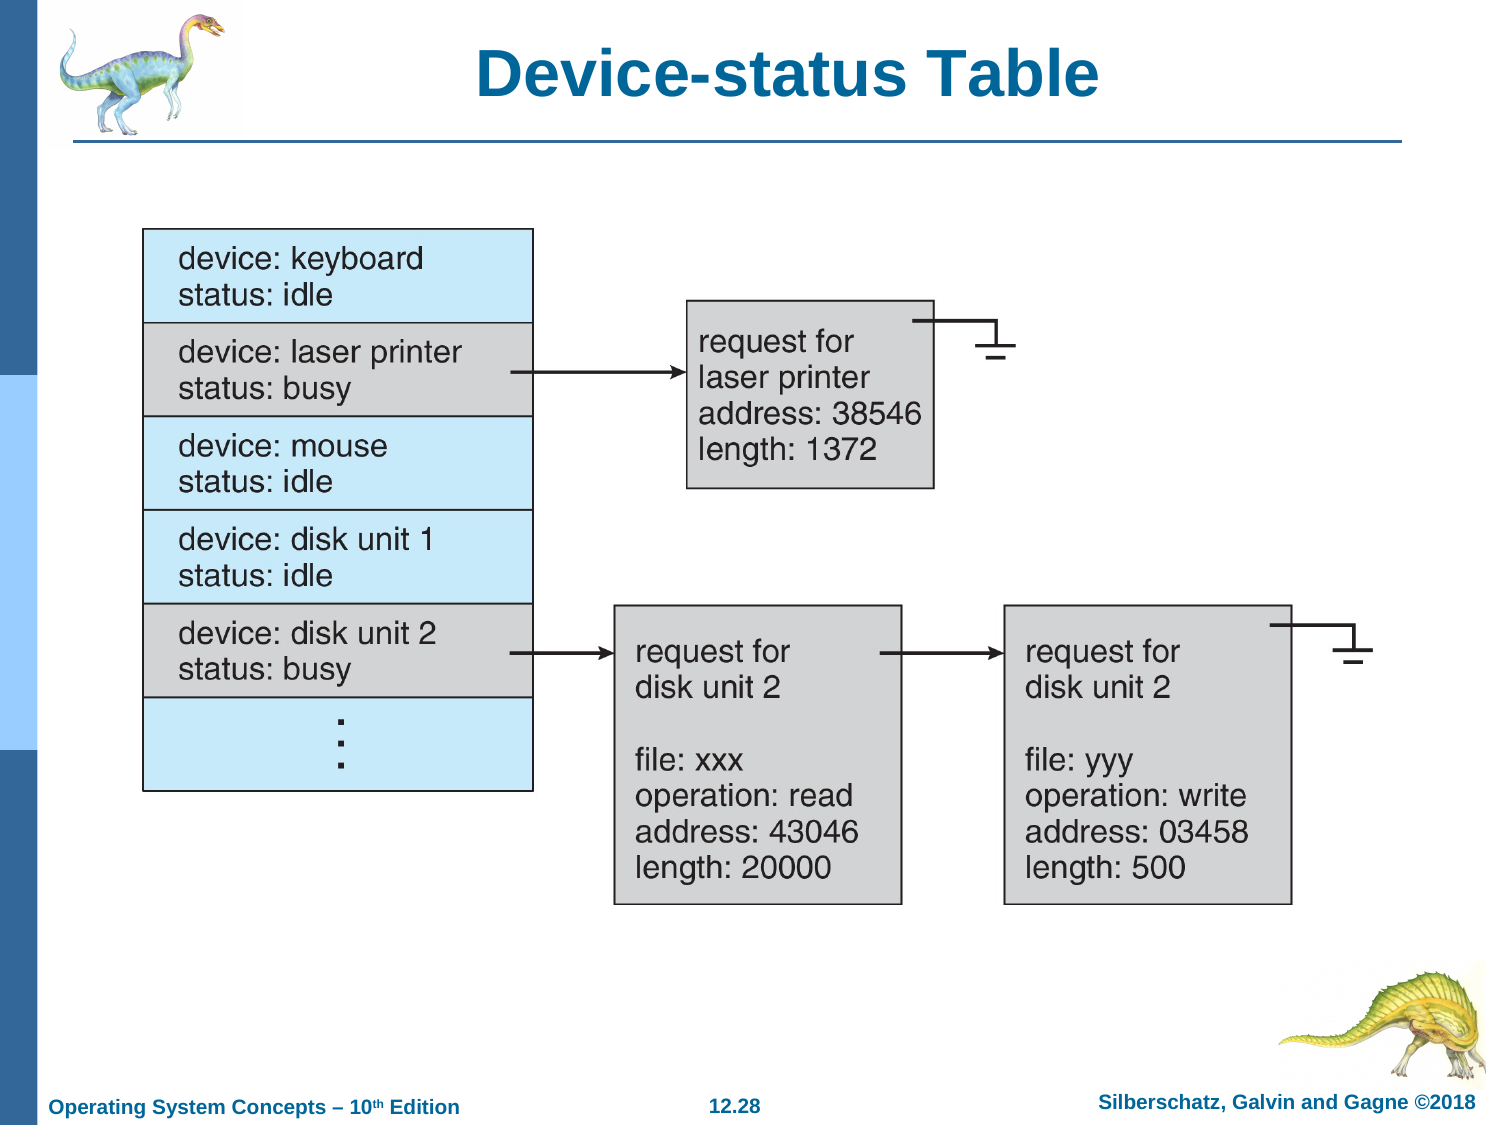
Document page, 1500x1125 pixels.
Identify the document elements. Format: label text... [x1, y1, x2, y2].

title Device-status Table [151, 23, 1426, 118]
picture [1415, 1094, 1423, 1099]
picture [142, 228, 1373, 905]
picture [46, 0, 243, 149]
picture [1275, 959, 1486, 1090]
